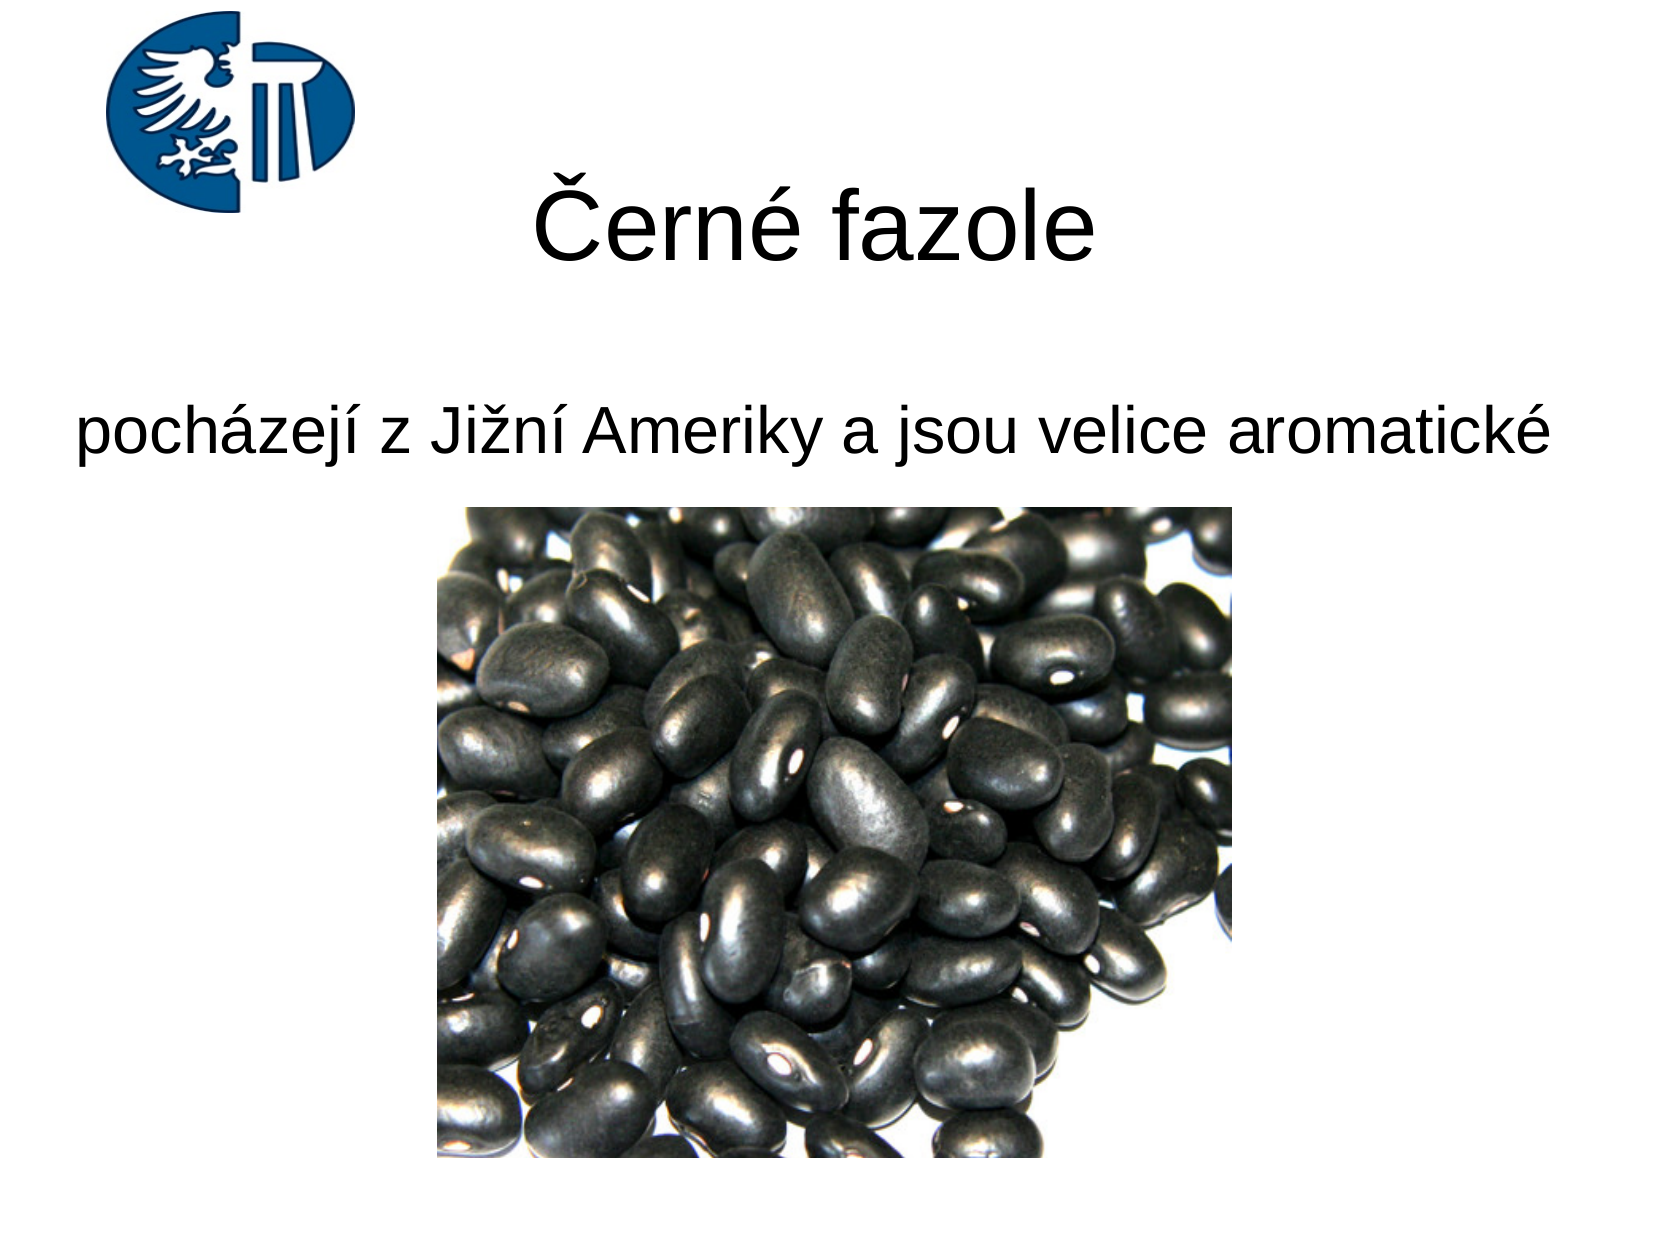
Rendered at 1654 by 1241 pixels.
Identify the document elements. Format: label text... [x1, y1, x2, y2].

title Černé fazole pocházejí z Jižní Ameriky a jsou velice aromatické [70, 153, 1559, 485]
picture [106, 11, 355, 153]
picture [437, 507, 1232, 1158]
